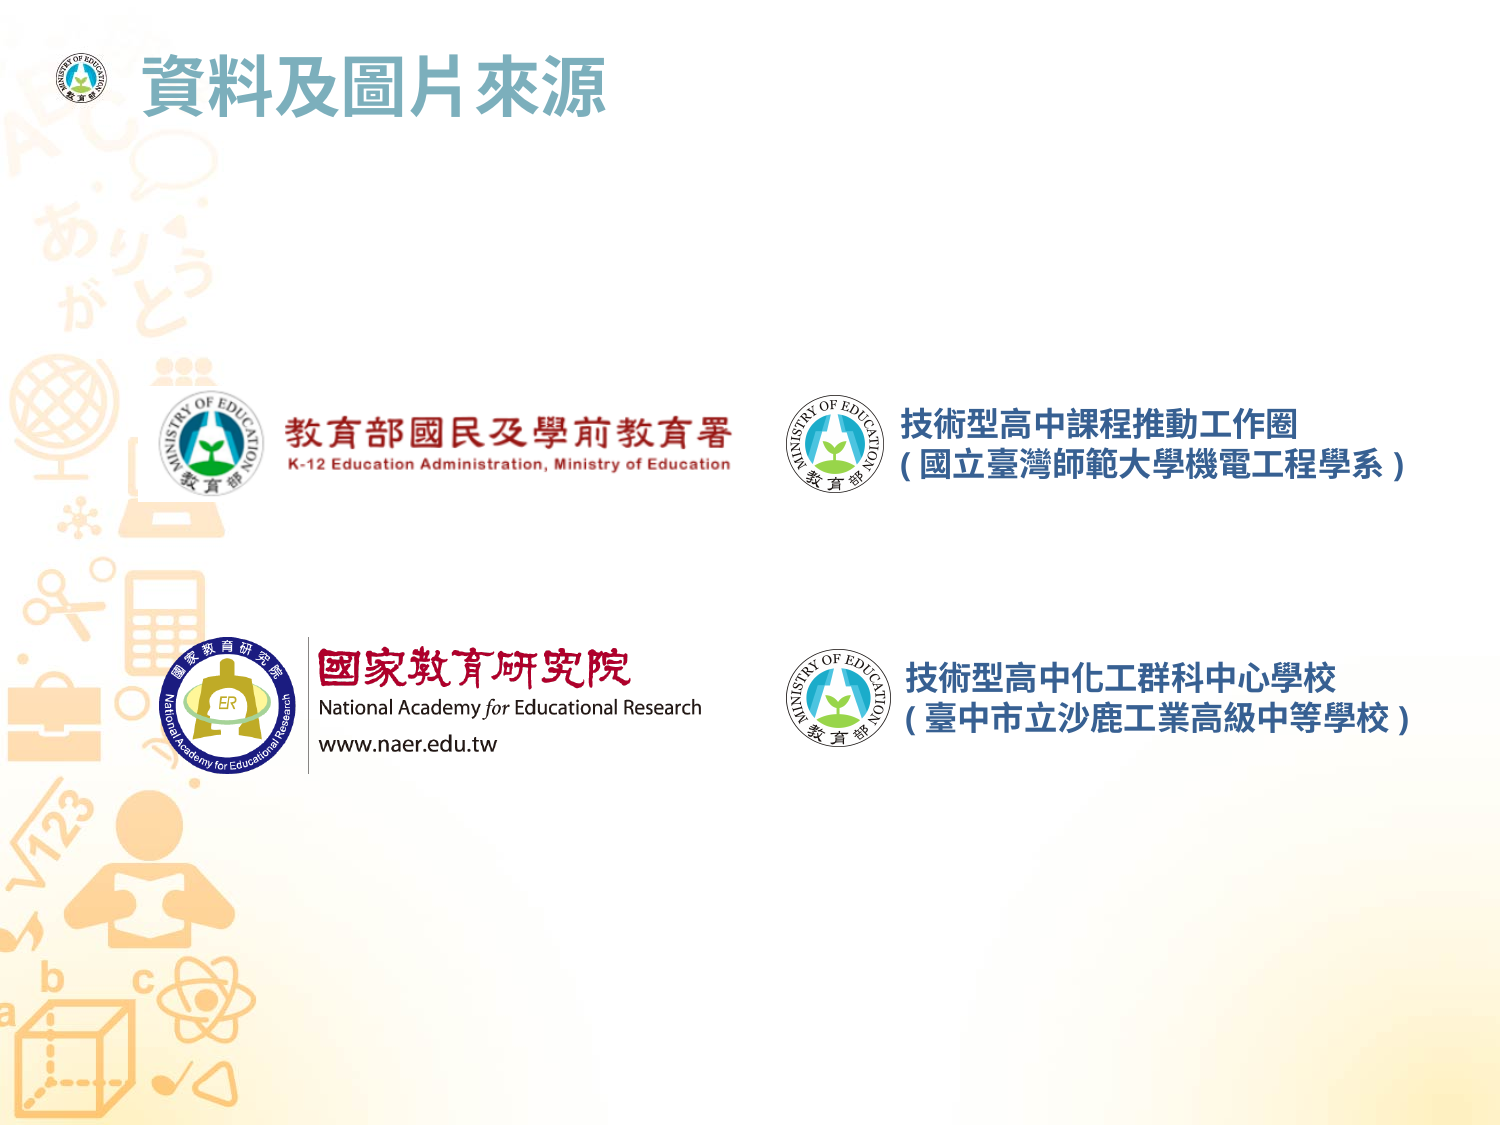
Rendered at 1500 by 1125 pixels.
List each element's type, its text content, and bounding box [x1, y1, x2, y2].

text_box 技術型高中課程推動工作圈 (國立臺灣師範大學機電工程學系) [885, 395, 1500, 491]
text_box 資料及圖片來源 [125, 28, 642, 142]
text_box 技術型高中化工群科中心學校 (臺中市立沙鹿工業高級中等學校) [890, 649, 1500, 745]
picture [0, 0, 1500, 1125]
